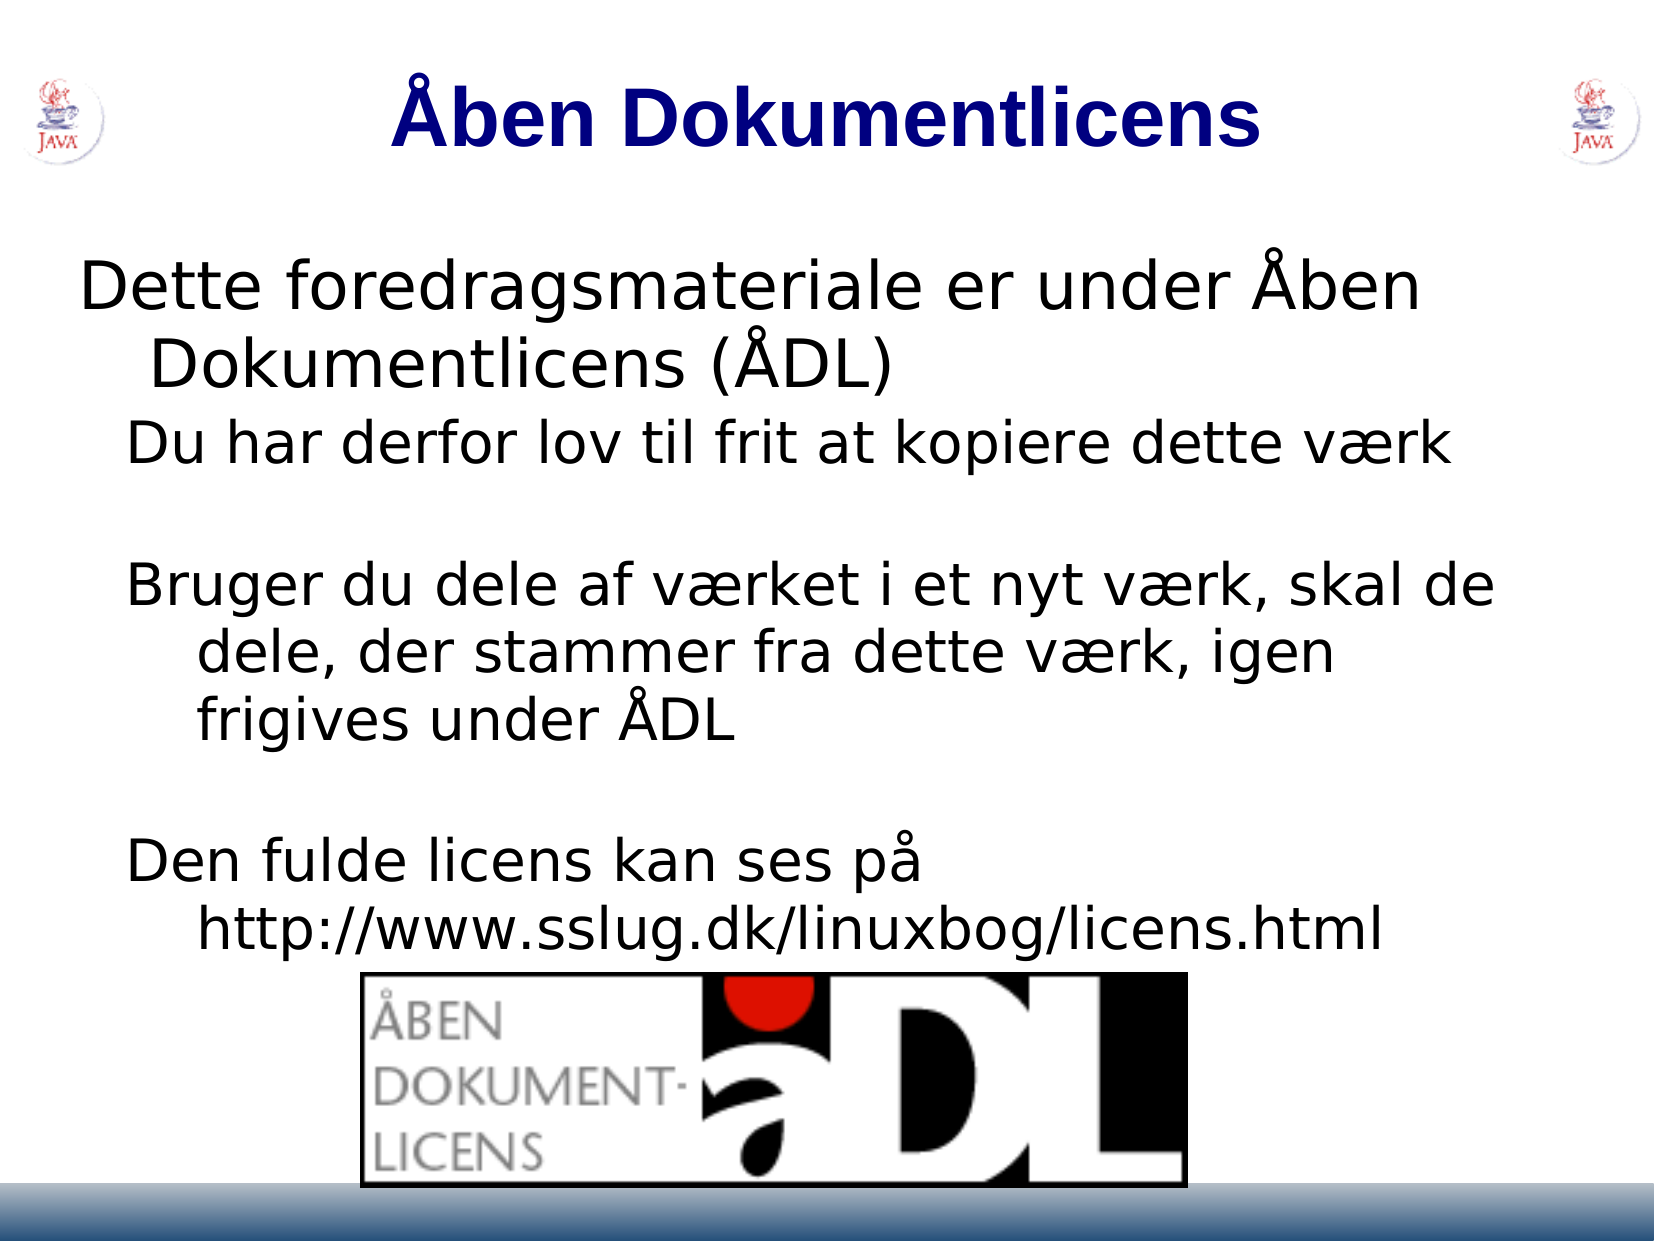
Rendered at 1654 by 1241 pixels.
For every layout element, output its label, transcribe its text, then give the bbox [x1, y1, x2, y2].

title Åben Dokumentlicens [119, 14, 1534, 222]
picture [1545, 71, 1645, 169]
list Dette foredragsmateriale er under Åben Dokumentlicens (ÅDL) Du har derfor lov til frit at kopiere dette værk Bruger du dele af værket i et nyt værk, skal de dele, der stammer fra dette værk, igen frigives under ÅDL Den fulde licens kan ses på http://www.sslug.dk/linuxbog/licens.html [66, 248, 1532, 1148]
picture [10, 71, 109, 169]
picture [360, 972, 1188, 1188]
